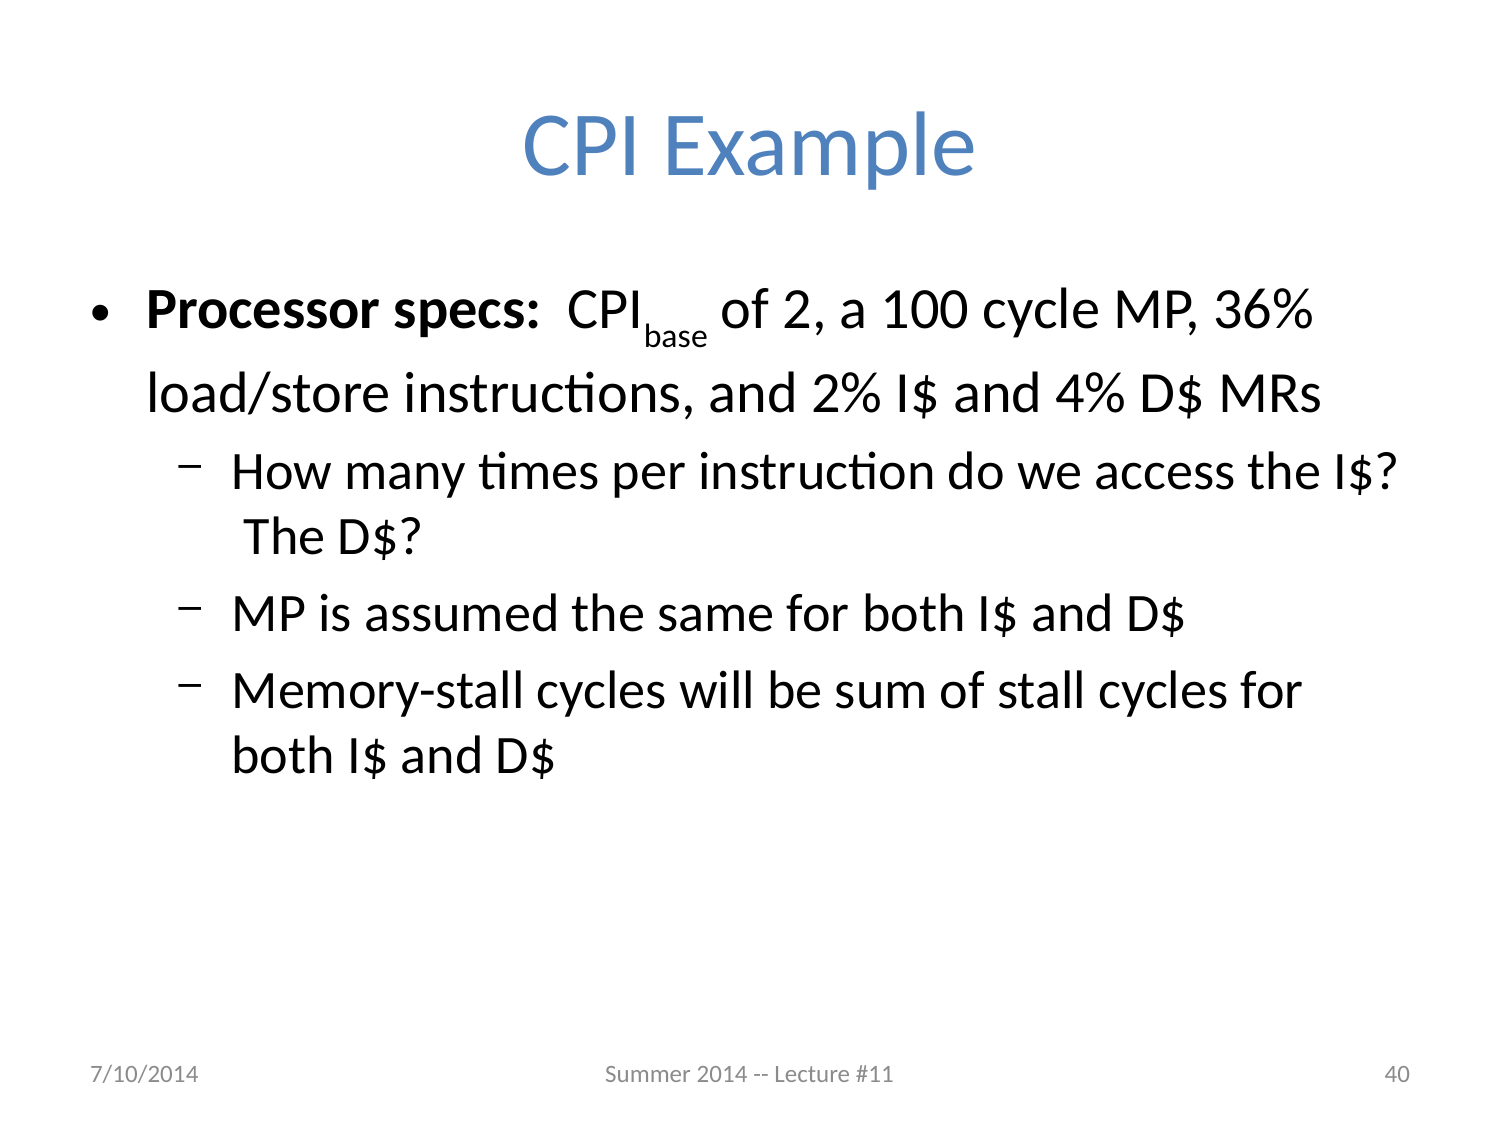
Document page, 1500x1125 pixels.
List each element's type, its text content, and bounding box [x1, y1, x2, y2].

slide_number <number> [1074, 1042, 1425, 1103]
slide_number 7/10/2014 [75, 1042, 425, 1103]
footer Summer 2014 -- Lecture #11 [512, 1042, 988, 1103]
title CPI Example [75, 45, 1425, 233]
list Processor specs: CPIbase of 2, a 100 cycle MP, 36% load/store instructions, and 2% I$ and 4% D$ MRs How many times per instruction do we access the I$? The D$? MP is assumed the same for both I$ and D$ Memory-stall cycles will be sum of stall cycles for both I$ and D$ [75, 262, 1425, 1073]
